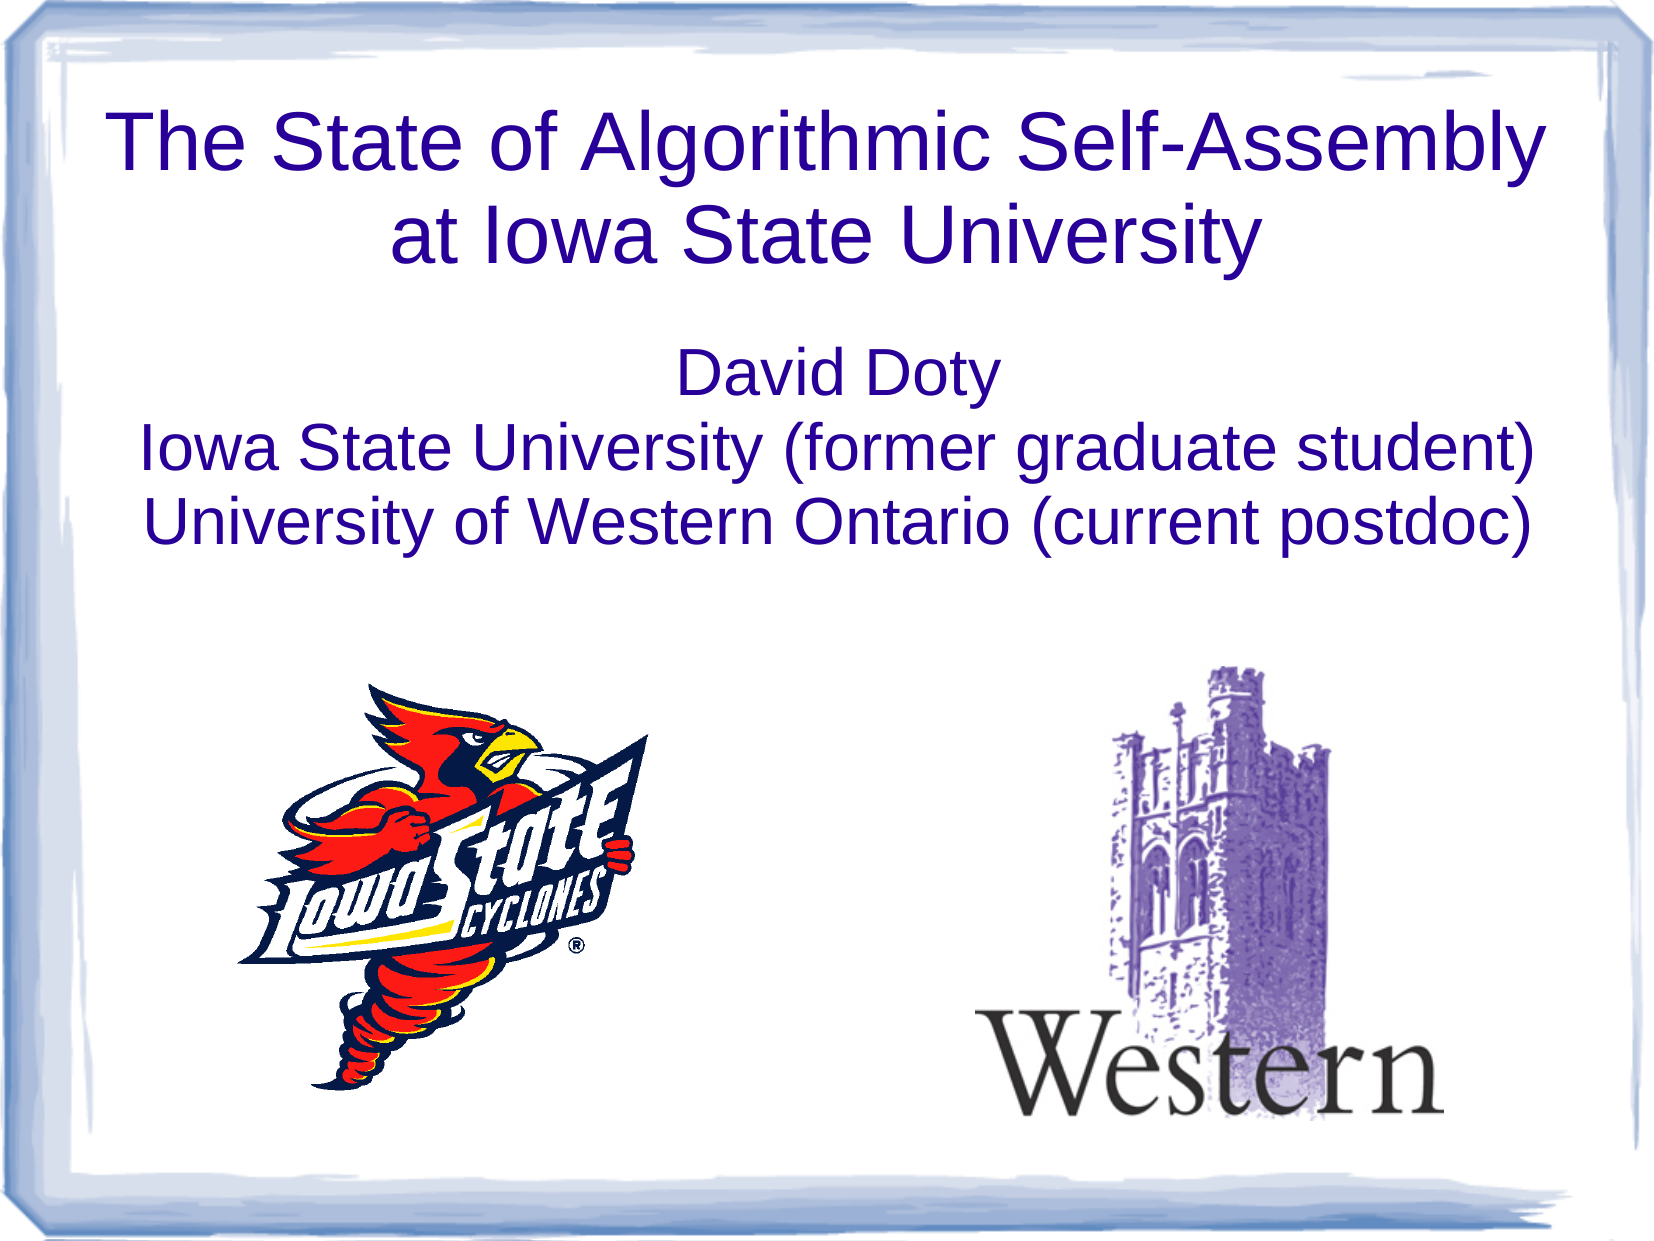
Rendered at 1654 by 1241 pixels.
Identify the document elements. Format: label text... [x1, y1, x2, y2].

subtitle David Doty Iowa State University (former graduate student) University of Western Ontario (current postdoc) [112, 325, 1566, 569]
picture [0, 0, 1654, 1241]
title The State of Algorithmic Self-Assembly at Iowa State University [82, 92, 1571, 285]
